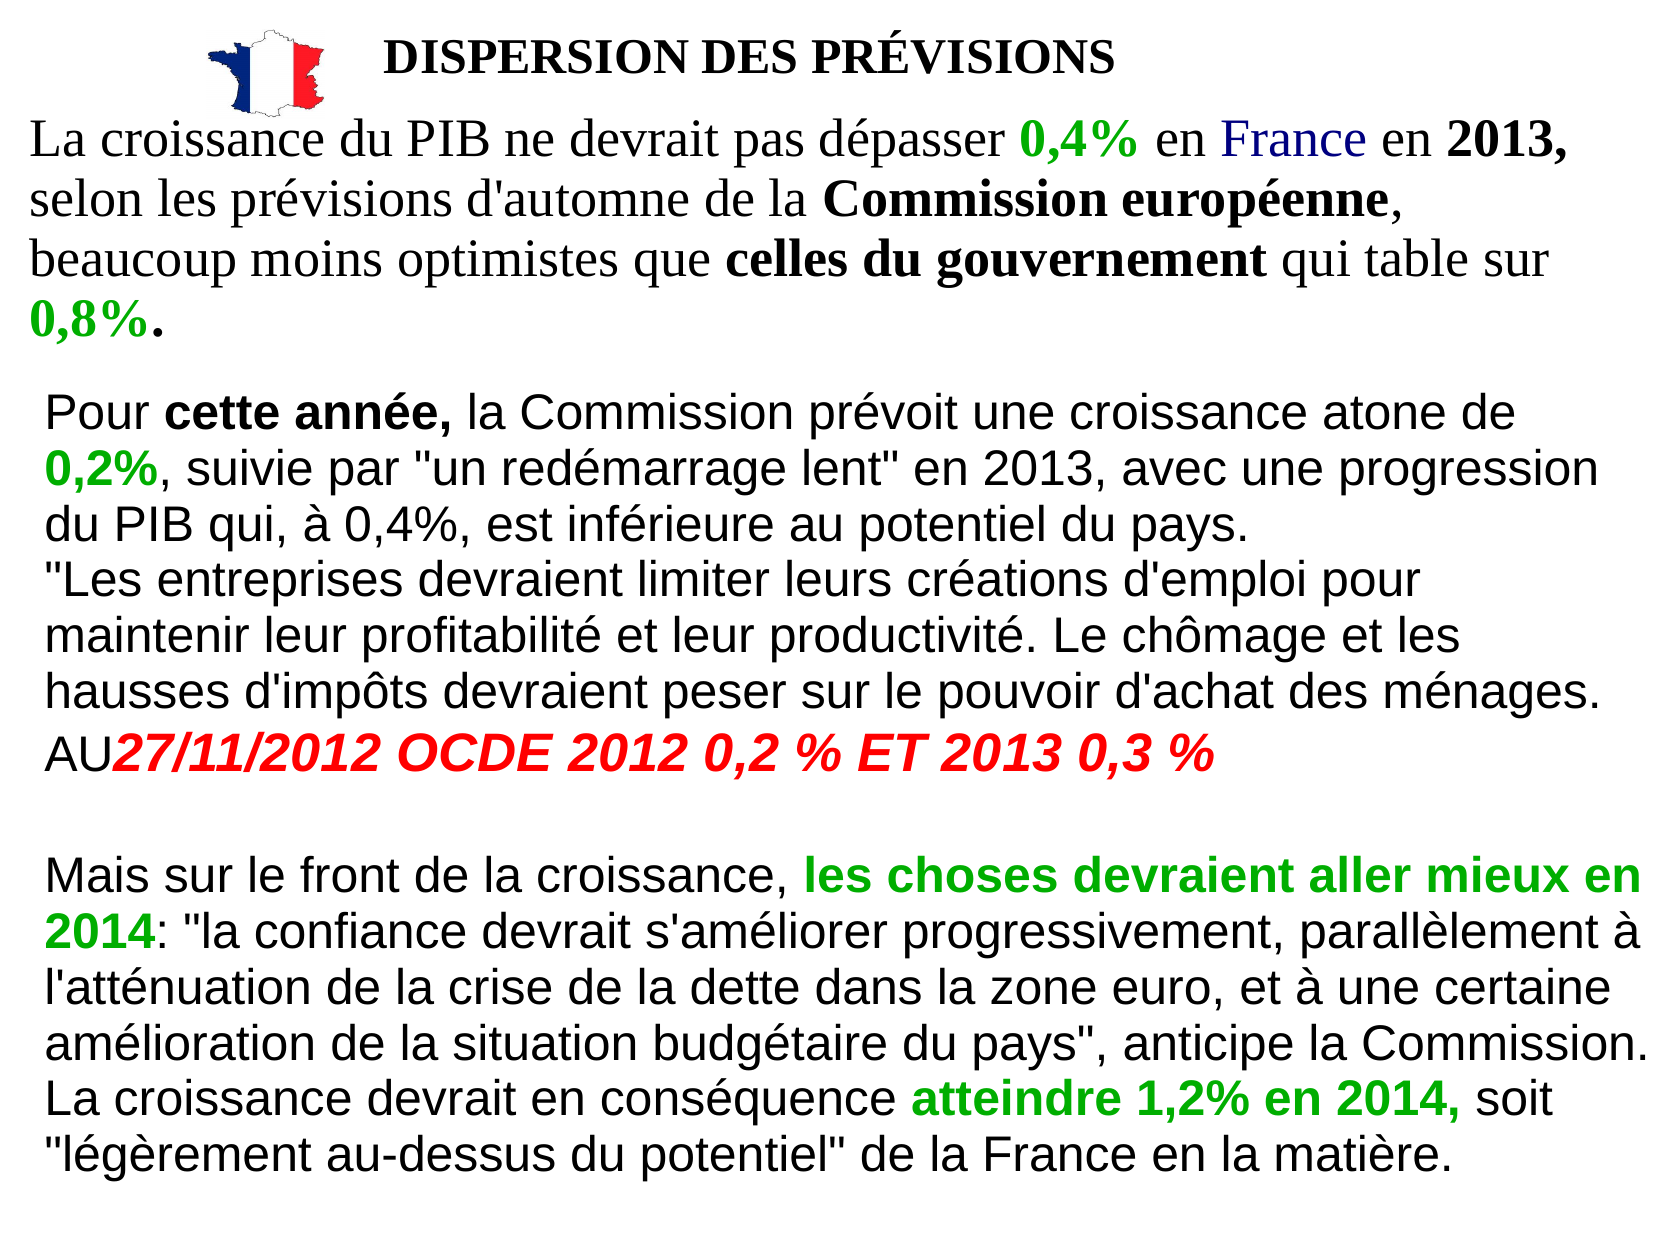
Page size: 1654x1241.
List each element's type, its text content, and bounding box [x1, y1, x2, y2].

picture [206, 29, 325, 119]
text_box La croissance du PIB ne devrait pas dépasser 0,4% en France en 2013, selon les prévisions d'automne de la Commission européenne, beaucoup moins optimistes que celles du gouvernement qui table sur 0,8%. [29, 107, 1625, 355]
text_box Pour cette année, la Commission prévoit une croissance atone de 0,2%, suivie par "un redémarrage lent" en 2013, avec une progression du PIB qui, à 0,4%, est inférieure au potentiel du pays. "Les entreprises devraient limiter leurs créations d'emploi pour maintenir leur profitabilité et leur productivité. Le chômage et les hausses d'impôts devraient peser sur le pouvoir d'achat des ménages. AU27/11/2012 OCDE 2012 0,2 % ET 2013 0,3 % [29, 376, 1625, 794]
text_box Mais sur le front de la croissance, les choses devraient aller mieux en 2014: "la confiance devrait s'améliorer progressivement, parallèlement à l'atténuation de la crise de la dette dans la zone euro, et à une certaine amélioration de la situation budgétaire du pays", anticipe la Commission. La croissance devrait en conséquence atteindre 1,2% en 2014, soit "légèrement au-dessus du potentiel" de la France en la matière. [29, 840, 1654, 1241]
text_box DISPERSION DES PRÉVISIONS [383, 29, 1270, 89]
